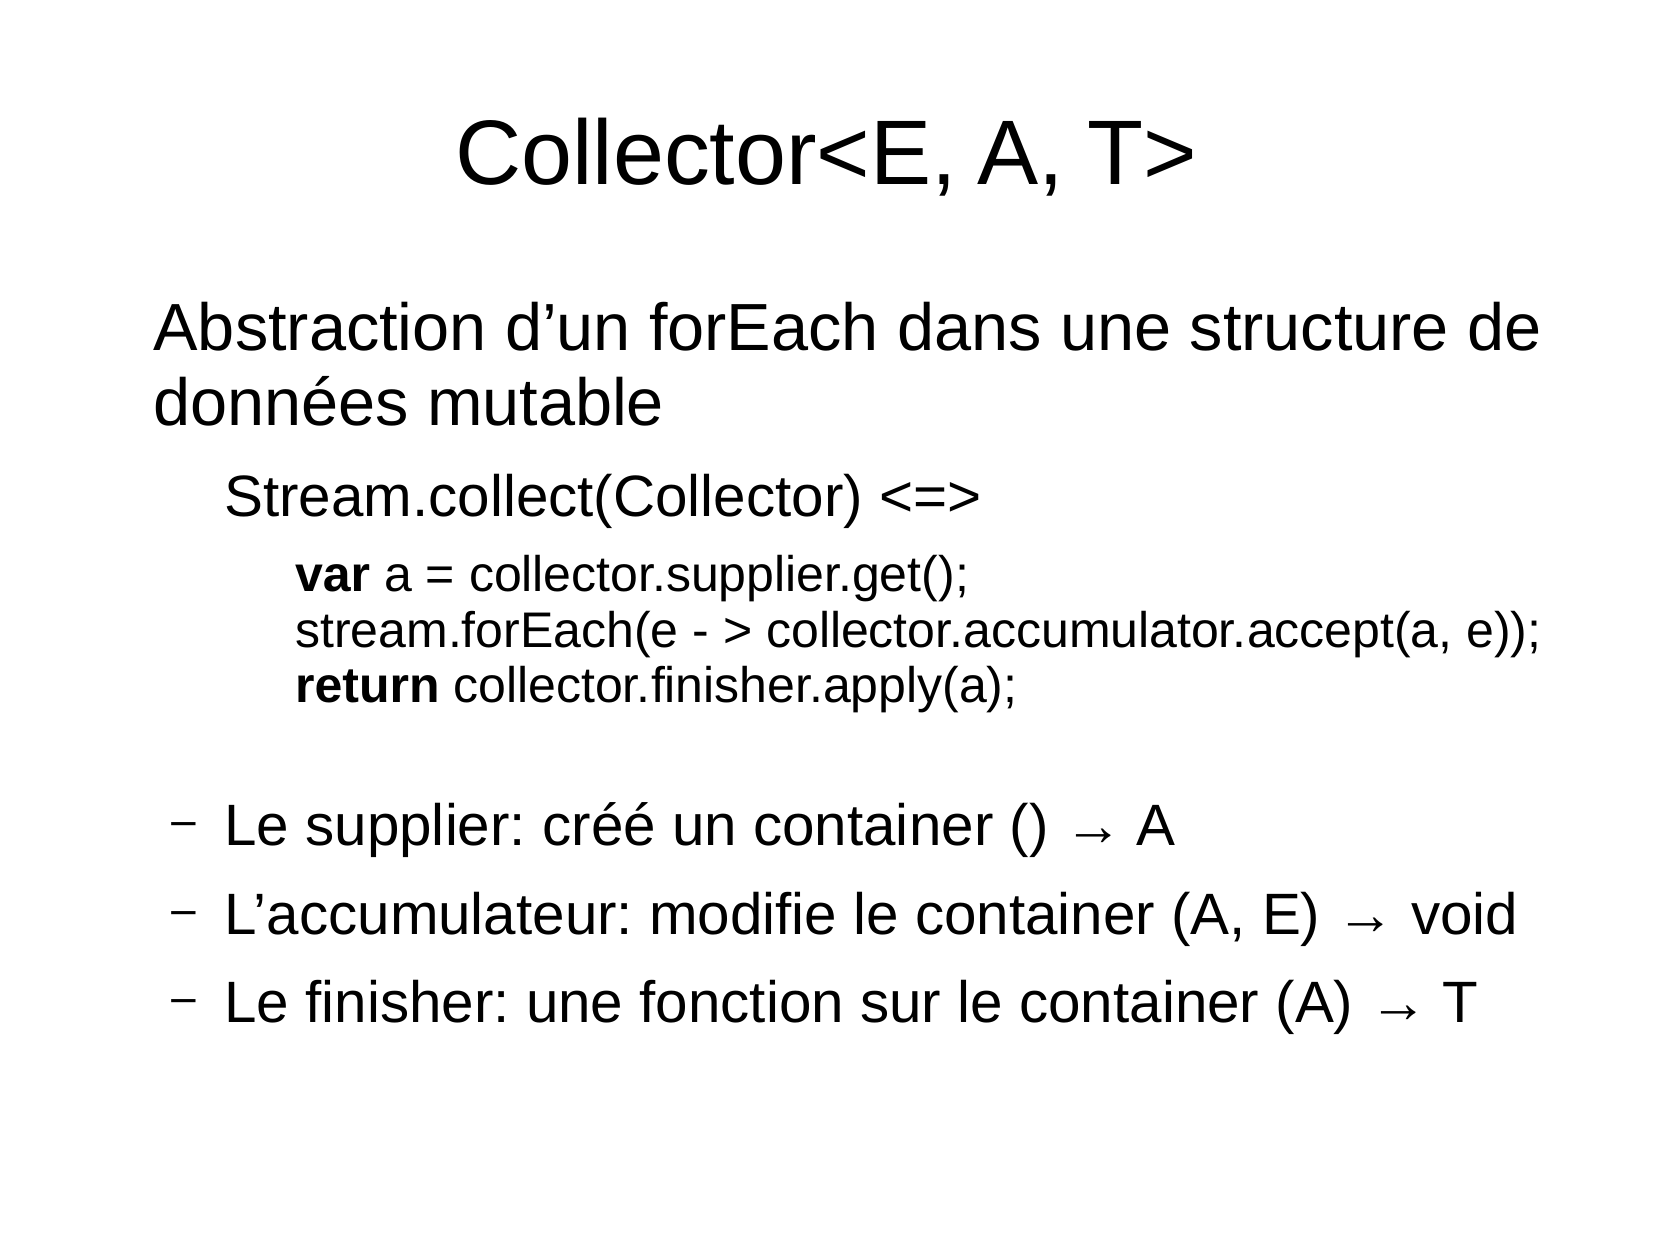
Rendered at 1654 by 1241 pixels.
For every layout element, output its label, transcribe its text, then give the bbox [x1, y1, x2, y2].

list Abstraction d’un forEach dans une structure de données mutable Stream.collect(Collector) <=> var a = collector.supplier.get(); stream.forEach(e - > collector.accumulator.accept(a, e)); return collector.finisher.apply(a); Le supplier: créé un container () → A L’accumulateur: modifie le container (A, E) → void Le finisher: une fonction sur le container (A) → T [82, 290, 1571, 1171]
title Collector<E, A, T> [82, 49, 1571, 257]
